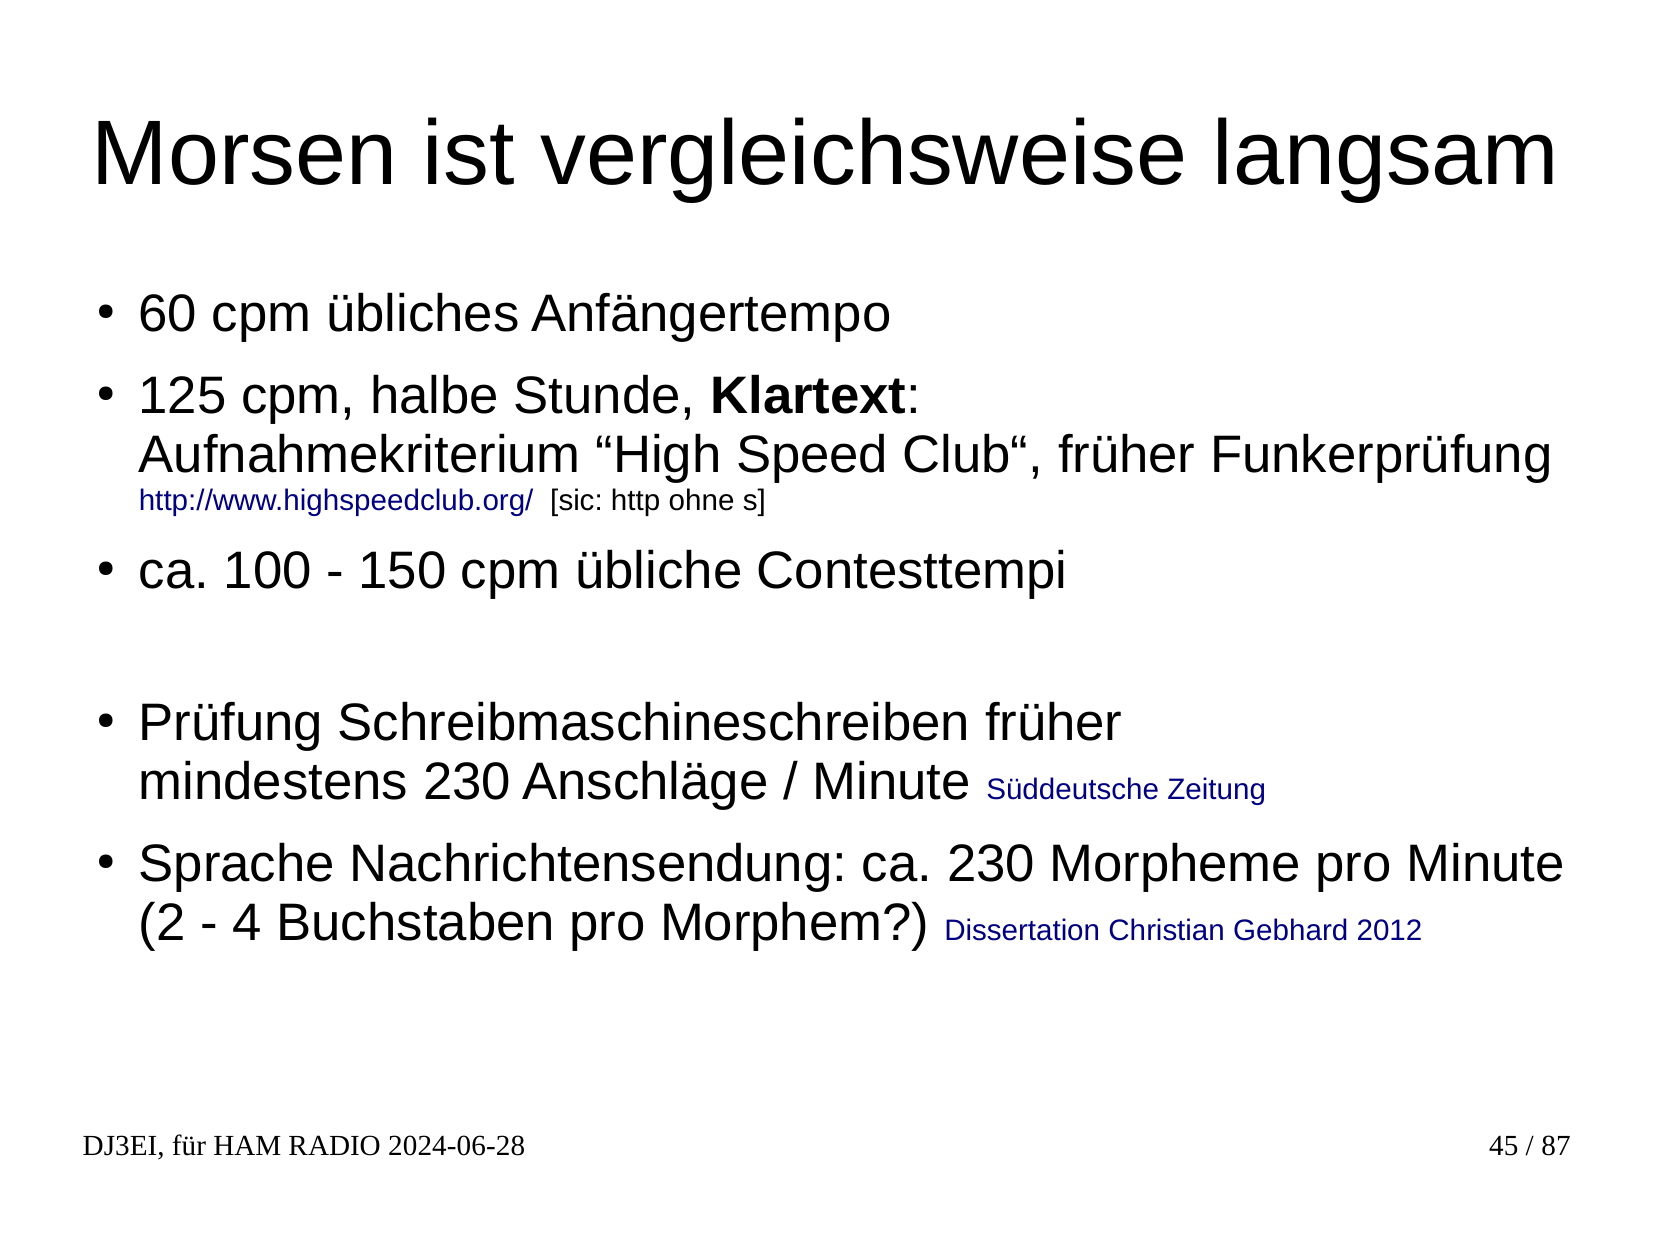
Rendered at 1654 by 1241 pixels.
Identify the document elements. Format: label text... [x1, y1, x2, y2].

list 60 cpm übliches Anfängertempo 125 cpm, halbe Stunde, Klartext: Aufnahmekriterium “High Speed Club“, früher Funkerprüfung http://www.highspeedclub.org/ [sic: http ohne s] ca. 100 - 150 cpm übliche Contesttempi Prüfung Schreibmaschineschreiben früher mindestens 230 Anschläge / Minute Süddeutsche Zeitung Sprache Nachrichtensendung: ca. 230 Morpheme pro Minute (2 ‑ 4 Buchstaben pro Morphem?) Dissertation Christian Gebhard 2012 [82, 283, 1571, 1045]
title Morsen ist vergleichsweise langsam [82, 49, 1571, 257]
